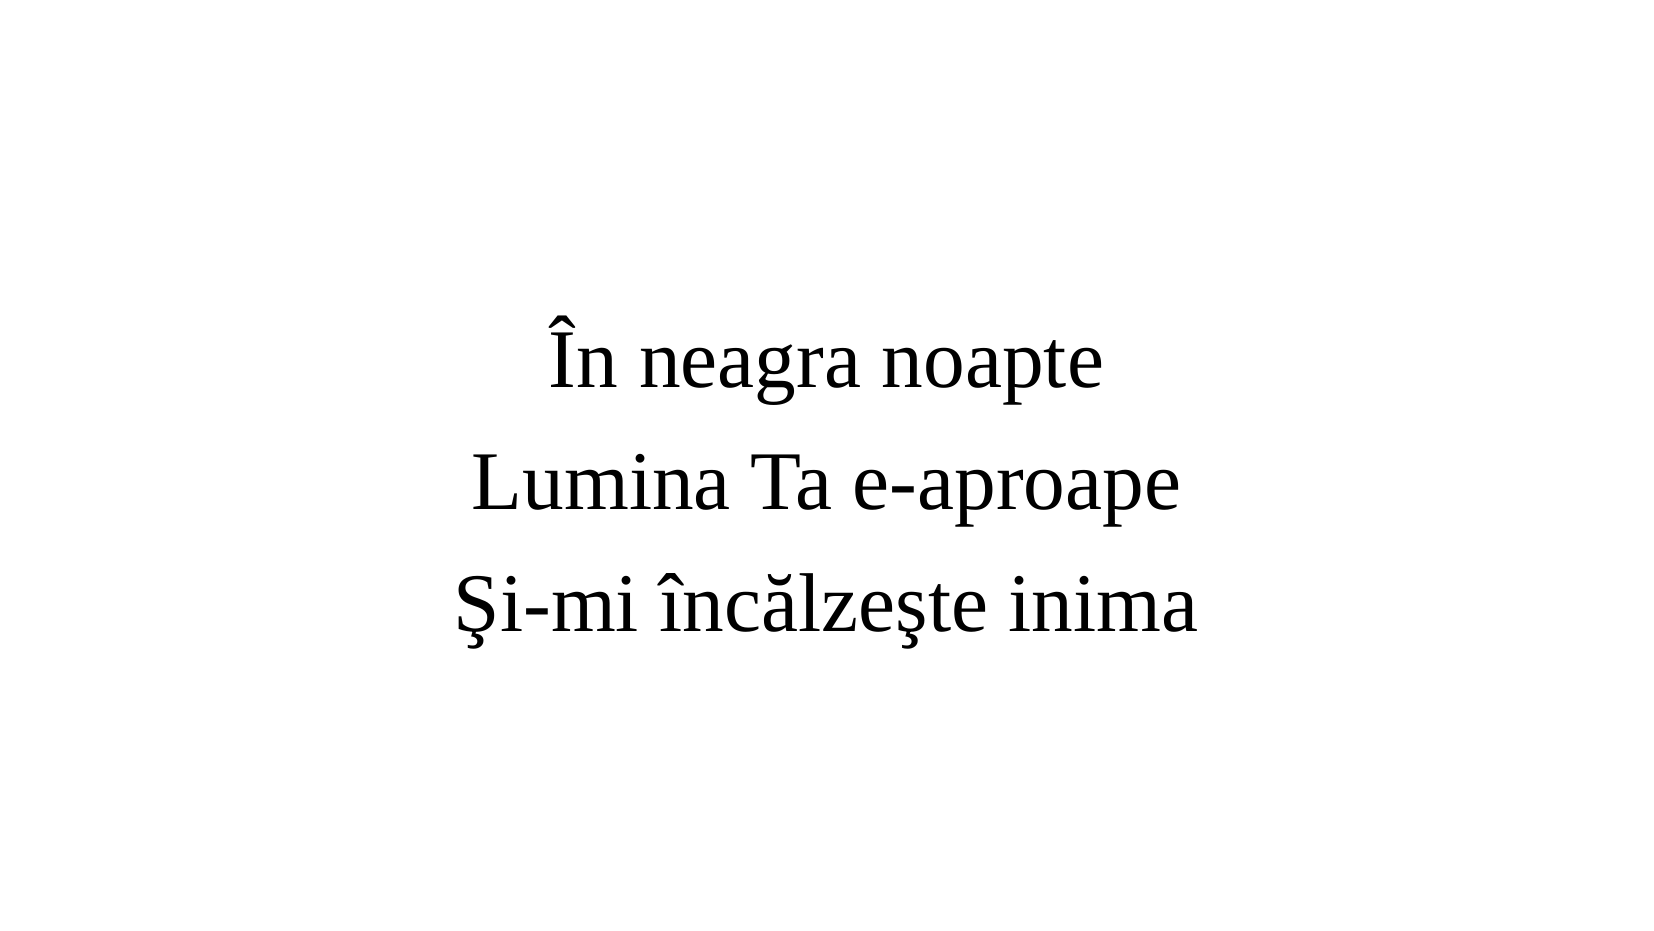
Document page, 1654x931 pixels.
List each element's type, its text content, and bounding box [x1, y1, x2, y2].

subtitle În neagra noapte Lumina Ta e-aproape Şi-mi încălzeşte inima [70, 301, 1583, 651]
